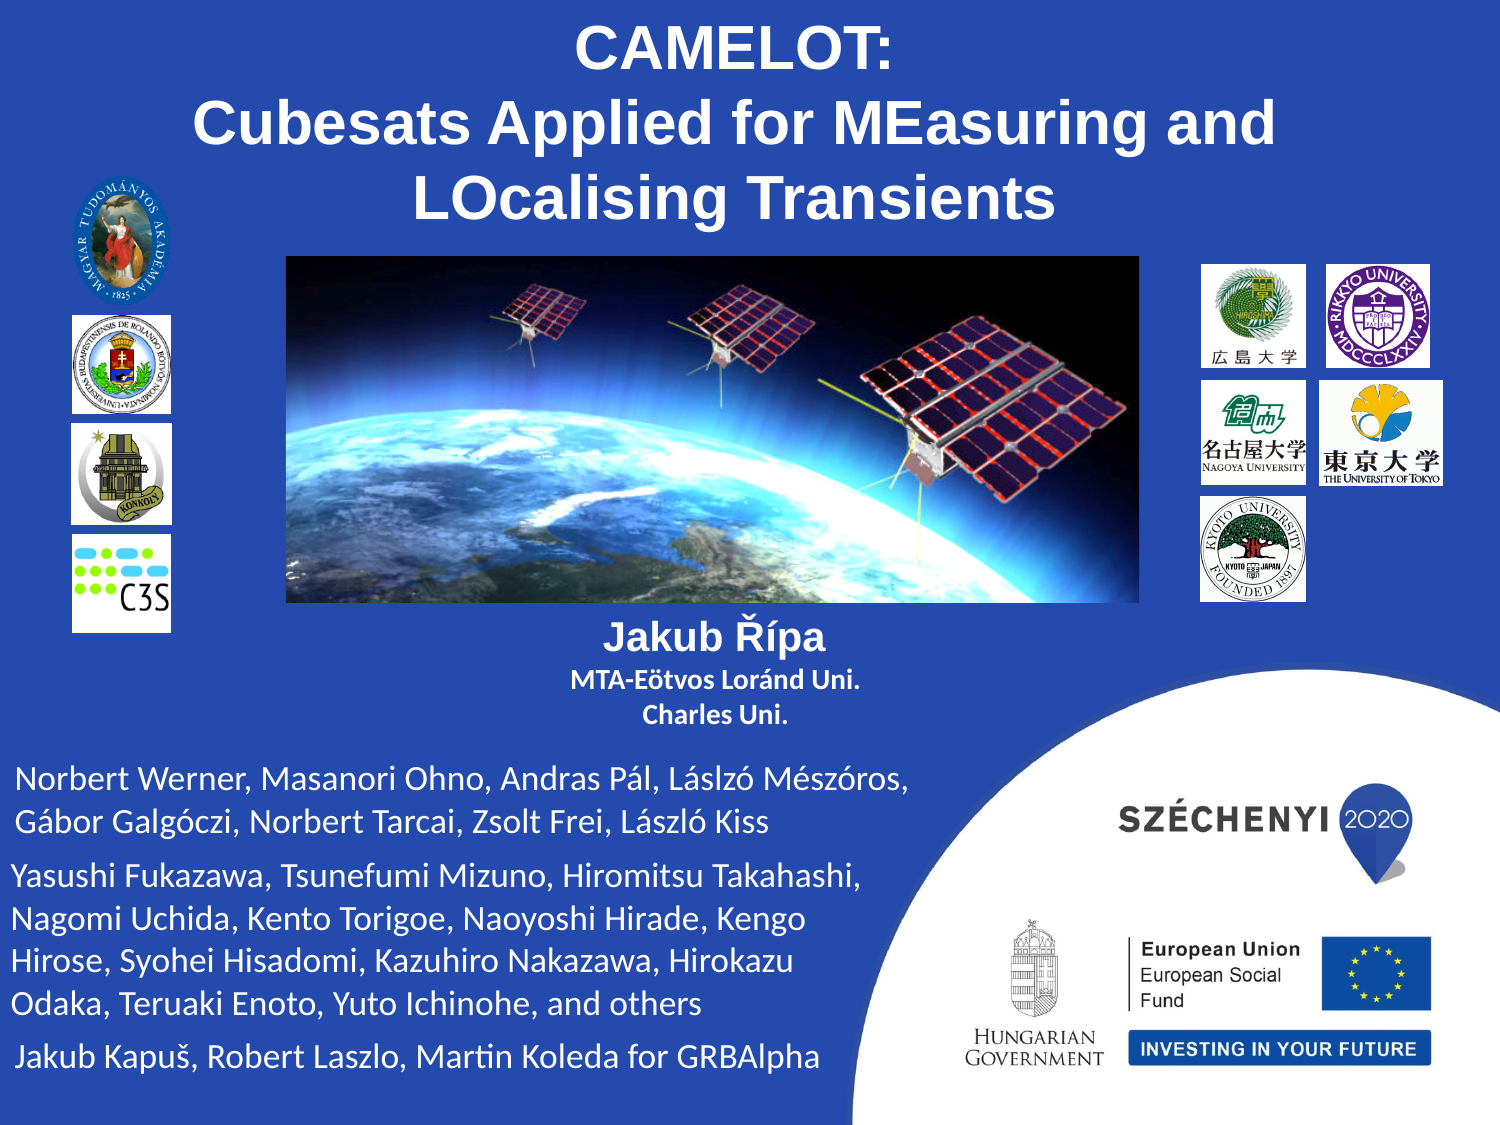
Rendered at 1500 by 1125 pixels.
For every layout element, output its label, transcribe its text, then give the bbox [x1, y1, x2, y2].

text_box Yasushi Fukazawa, Tsunefumi Mizuno, Hiromitsu Takahashi, Nagomi Uchida, Kento Torigoe, Naoyoshi Hirade, Kengo Hirose, Syohei Hisadomi, Kazuhiro Nakazawa, Hirokazu Odaka, Teruaki Enoto, Yuto Ichinohe, and others [0, 841, 875, 1035]
text_box MTA-Eötvos Loránd Uni. Charles Uni. [522, 649, 909, 726]
picture [0, 0, 1500, 1125]
text_box Norbert Werner, Masanori Ohno, Andras Pál, Láslzó Mészóros, Gábor Galgóczi, Norbert Tarcai, Zsolt Frei, László Kiss [3, 744, 954, 862]
text_box Jakub Kapuš, Robert Laszlo, Martin Koleda for GRBAlpha [3, 1022, 855, 1125]
text_box Jakub Řípa [588, 602, 851, 649]
title CAMELOT: Cubesats Applied for MEasuring and LOcalising Transients [30, 0, 1441, 240]
